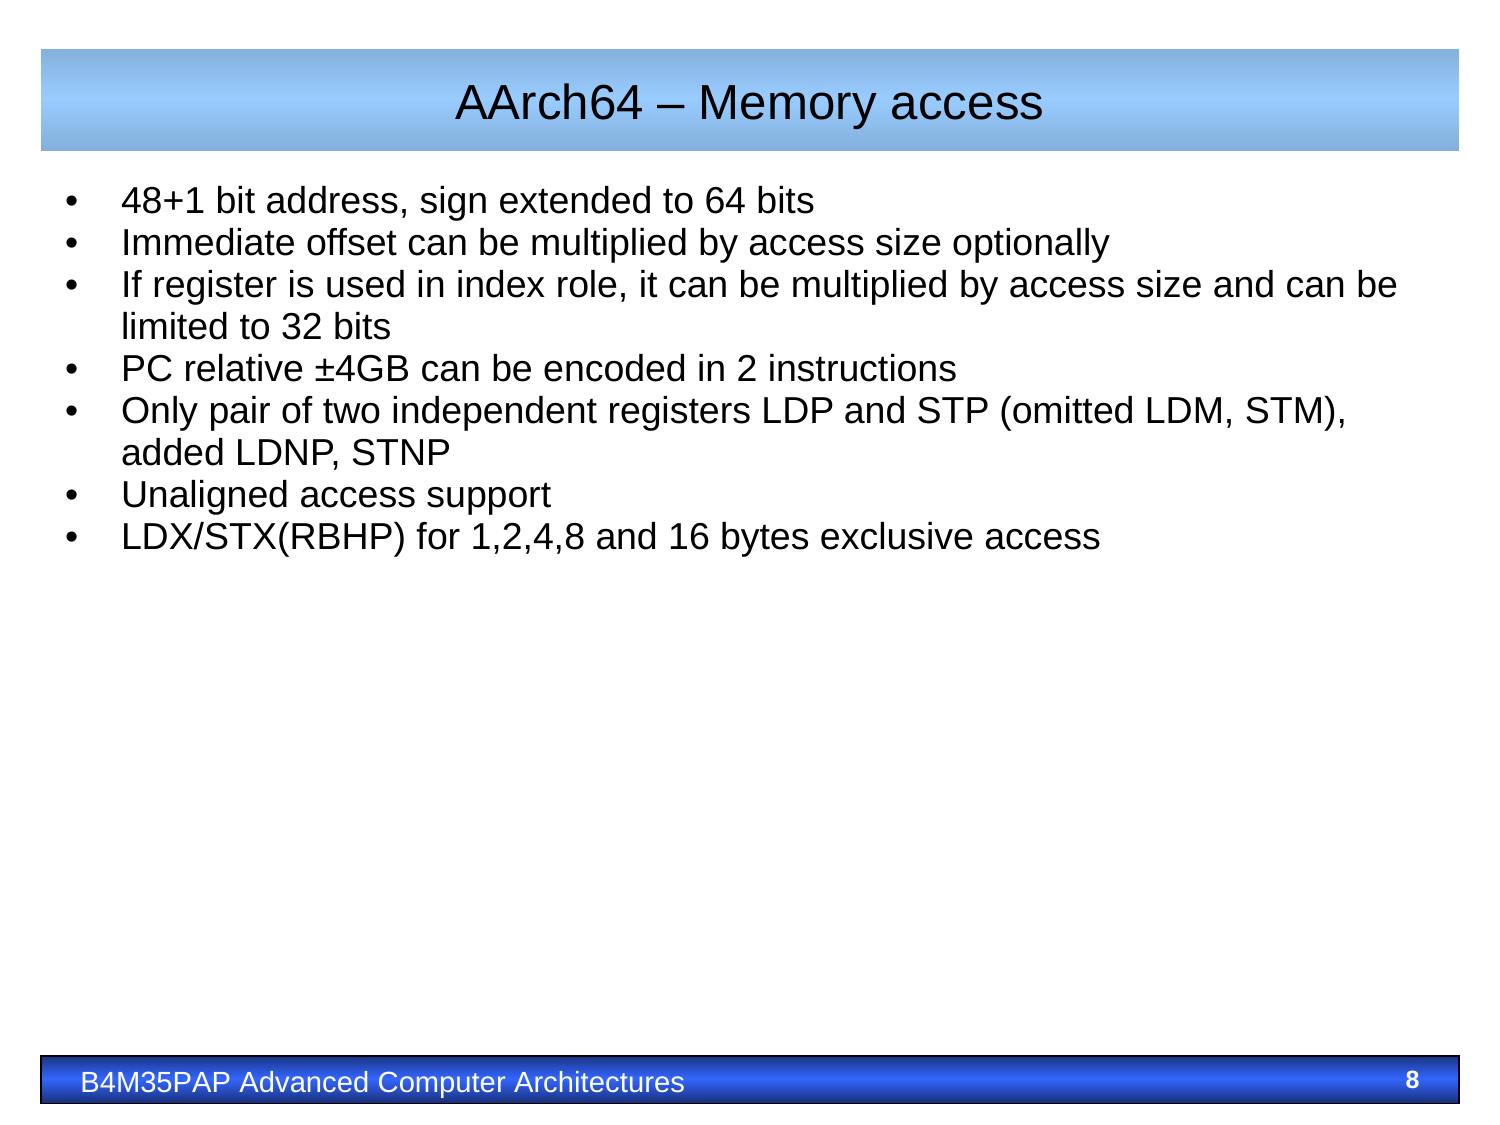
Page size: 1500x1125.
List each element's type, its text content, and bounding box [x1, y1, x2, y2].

title AArch64 – Memory access [41, 49, 1459, 151]
text_box 48+1 bit address, sign extended to 64 bits Immediate offset can be multiplied by access size optionally If register is used in index role, it can be multiplied by access size and can be limited to 32 bits PC relative ±4GB can be encoded in 2 instructions Only pair of two independent registers LDP and STP (omitted LDM, STM), added LDNP, STNP Unaligned access support LDX/STX(RBHP) for 1,2,4,8 and 16 bytes exclusive access [50, 172, 1451, 916]
